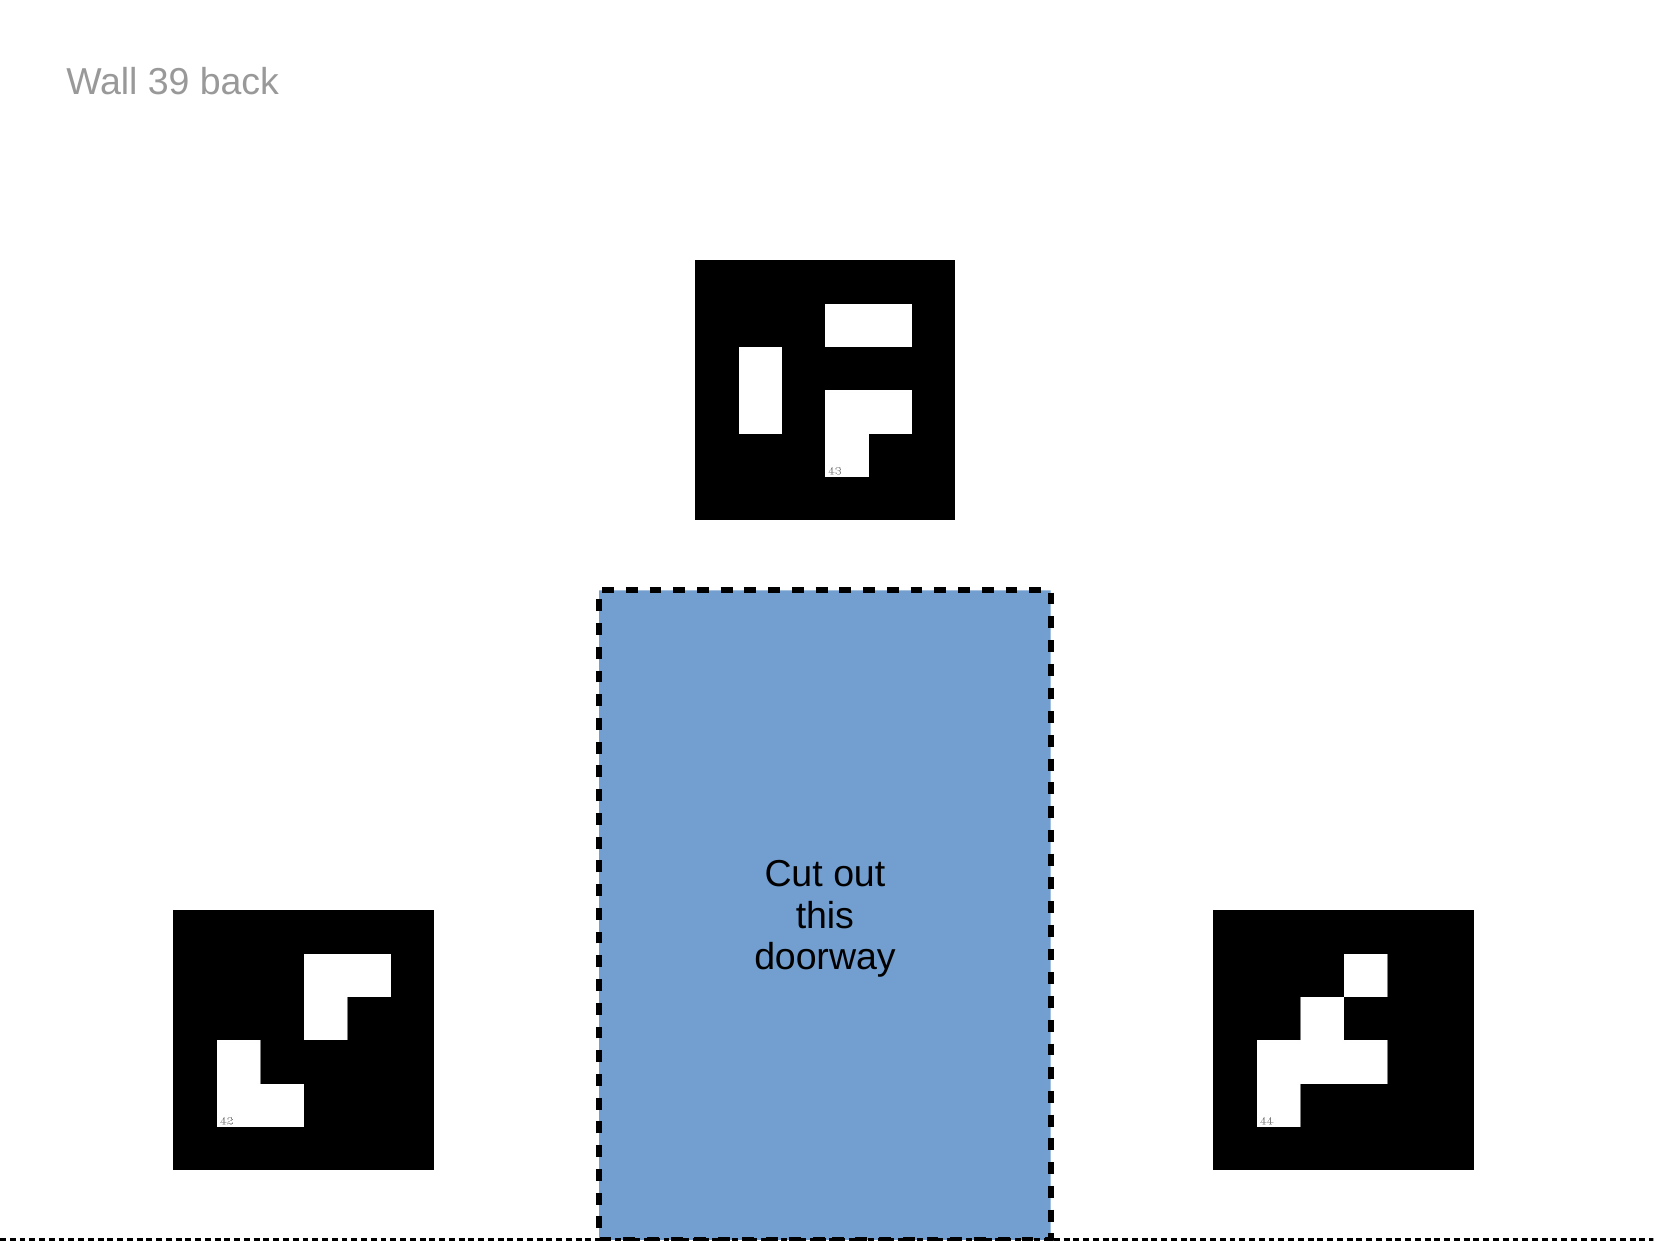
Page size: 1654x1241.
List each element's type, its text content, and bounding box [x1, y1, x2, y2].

picture [173, 910, 434, 1171]
text_box Wall 39 back [51, 52, 394, 110]
text_box Cut out this doorway [599, 590, 1051, 1240]
picture [1213, 910, 1474, 1171]
picture [695, 260, 955, 520]
